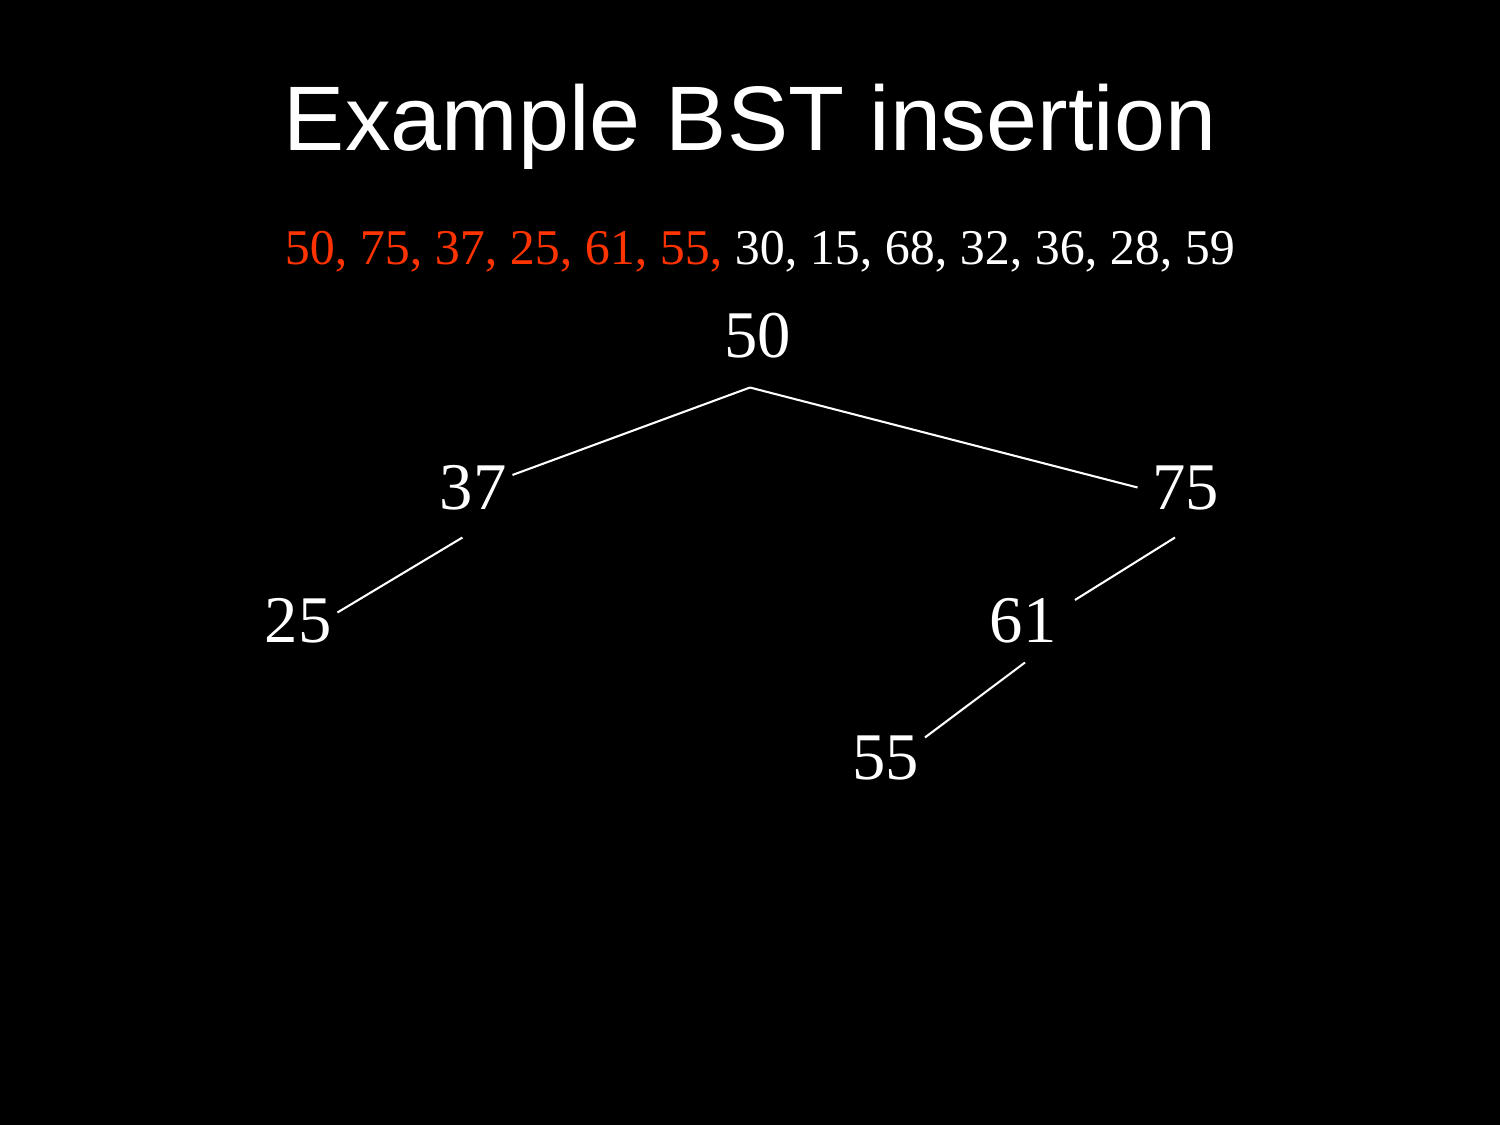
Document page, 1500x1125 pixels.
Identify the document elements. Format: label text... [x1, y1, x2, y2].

text_box 50, 75, 37, 25, 61, 55, 30, 15, 68, 32, 36, 28, 59 [270, 212, 1250, 284]
text_box 50 [709, 290, 807, 381]
title Example BST insertion [22, 50, 1480, 188]
text_box 37 [425, 442, 522, 532]
text_box 55 [837, 712, 935, 802]
text_box 61 [975, 574, 1072, 665]
text_box 75 [1137, 442, 1235, 532]
text_box 25 [250, 574, 347, 665]
